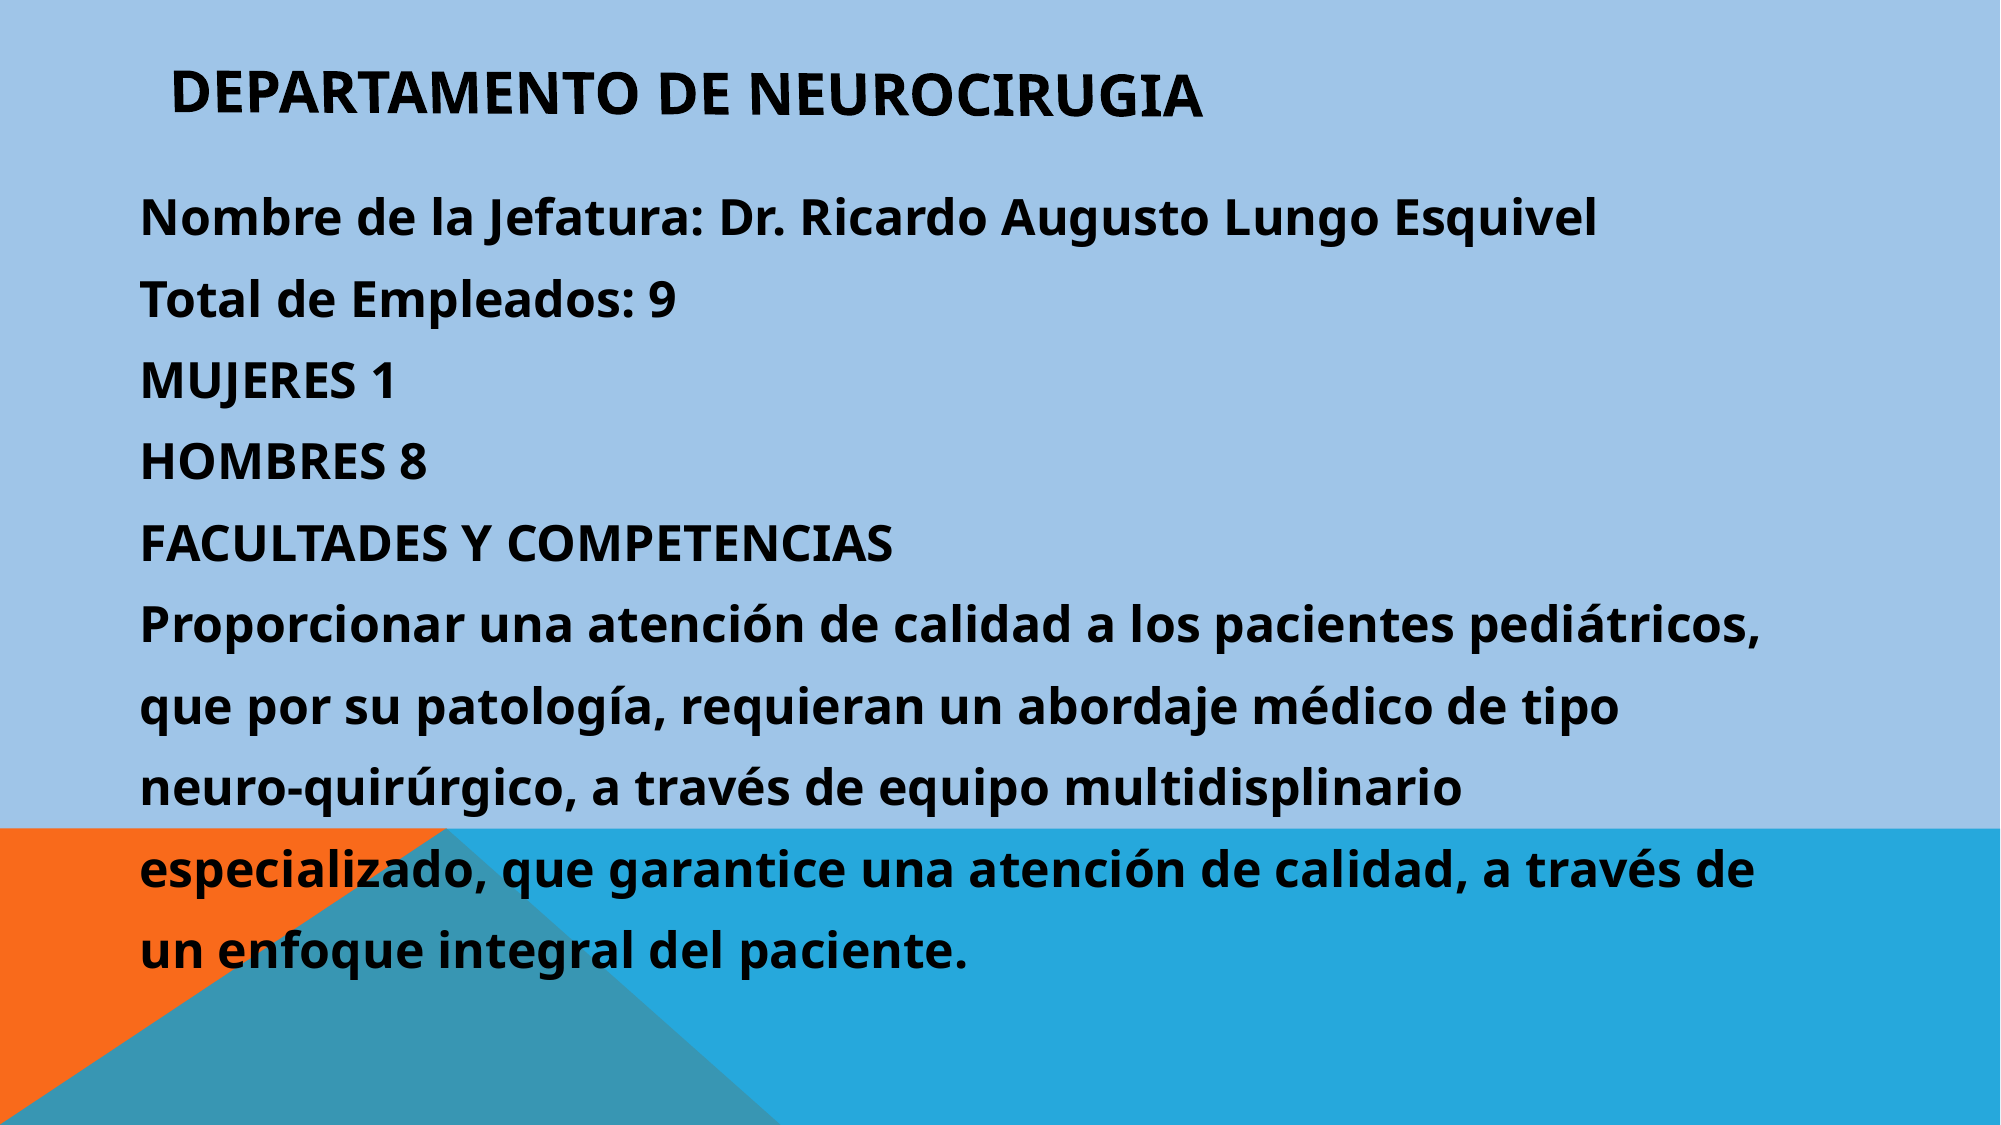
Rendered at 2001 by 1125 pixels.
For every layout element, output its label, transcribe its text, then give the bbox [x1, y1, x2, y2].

text_box DEPARTAMENTO DE NEUROCIRUGIA [153, 46, 1858, 222]
text_box Nombre de la Jefatura: Dr. Ricardo Augusto Lungo Esquivel Total de Empleados: 9 MUJERES 1 HOMBRES 8 FACULTADES Y COMPETENCIAS Proporcionar una atención de calidad a los pacientes pediátricos, que por su patología, requieran un abordaje médico de tipo neuro-quirúrgico, a través de equipo multidisplinario especializado, que garantice una atención de calidad, a través de un enfoque integral del paciente. [124, 173, 1825, 884]
